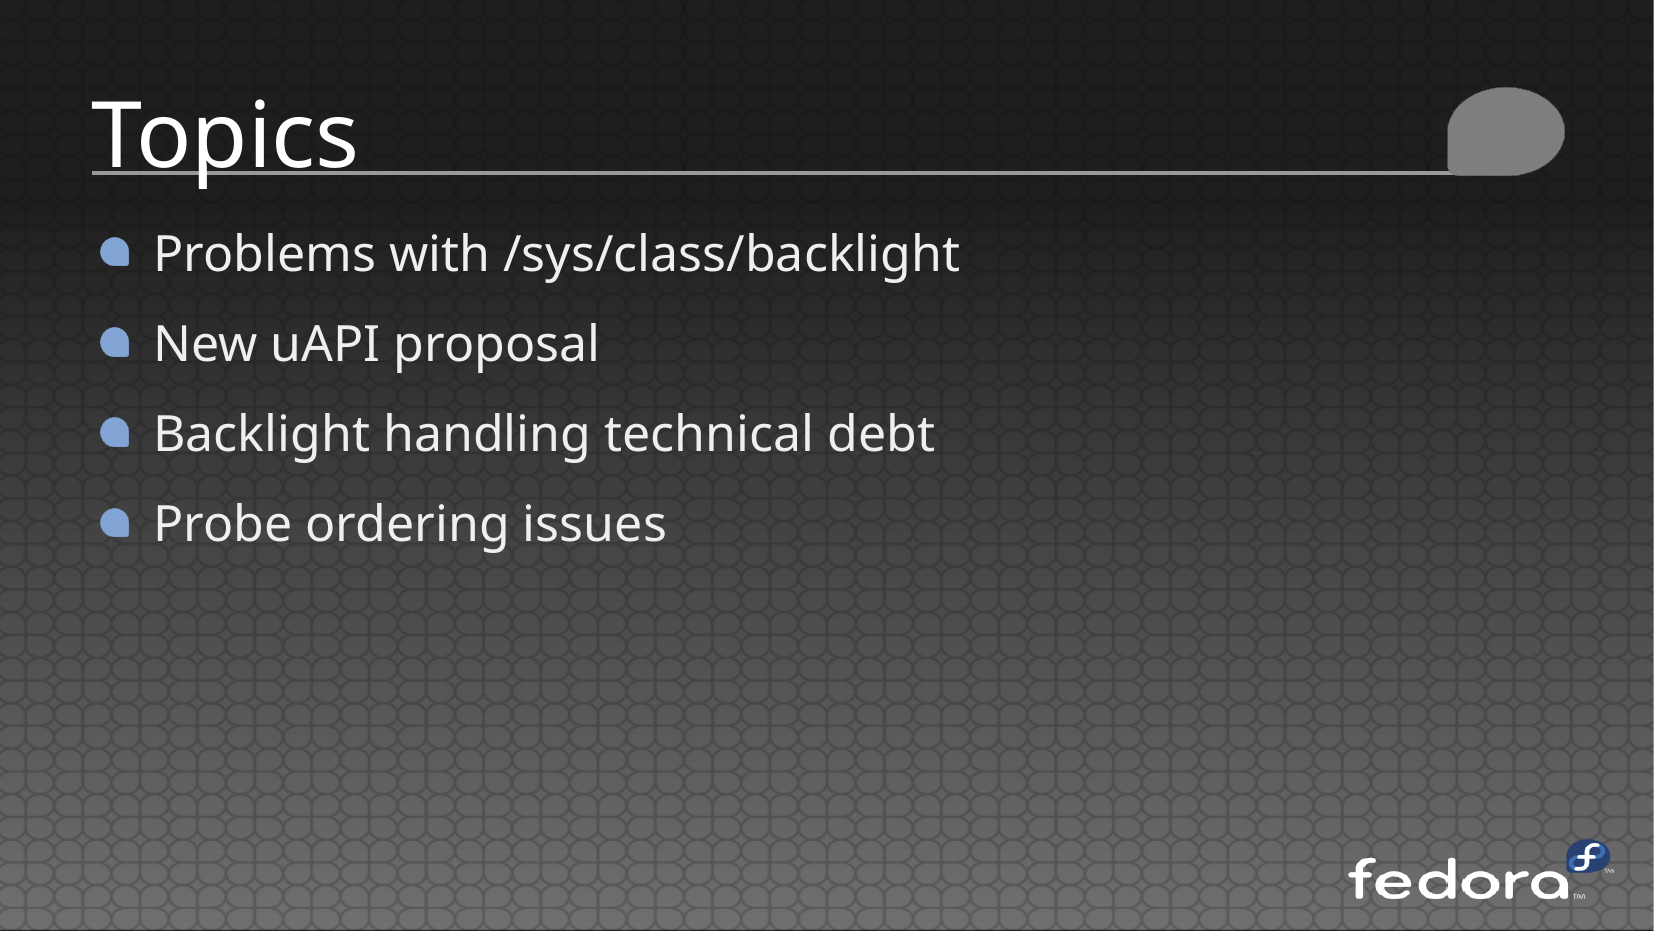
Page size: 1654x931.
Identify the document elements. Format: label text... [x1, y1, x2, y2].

picture [0, 0, 1654, 931]
list Problems with /sys/class/backlight New uAPI proposal Backlight handling technical debt Probe ordering issues [82, 217, 1615, 821]
title Topics [91, 61, 1515, 202]
